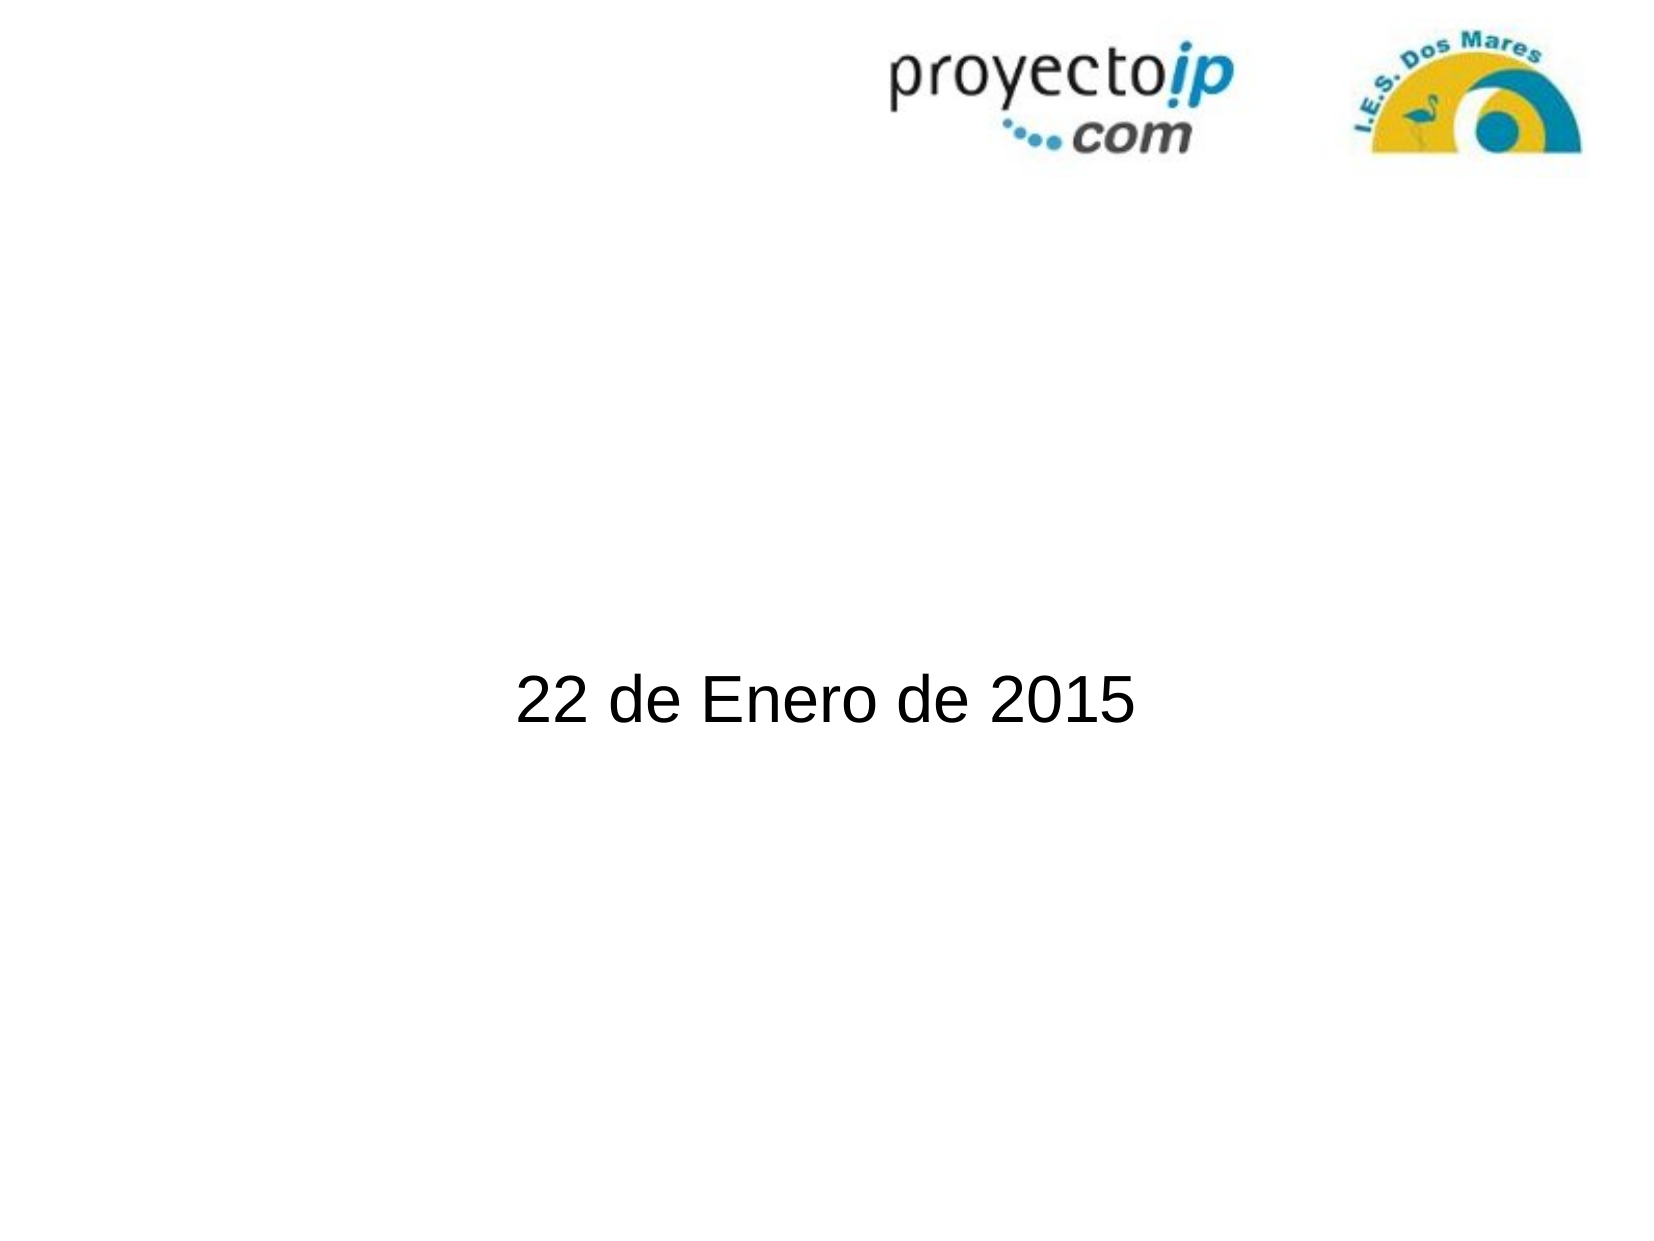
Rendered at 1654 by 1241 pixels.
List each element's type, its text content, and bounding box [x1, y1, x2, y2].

picture [856, 19, 1635, 178]
subtitle 22 de Enero de 2015 [82, 290, 1571, 1109]
